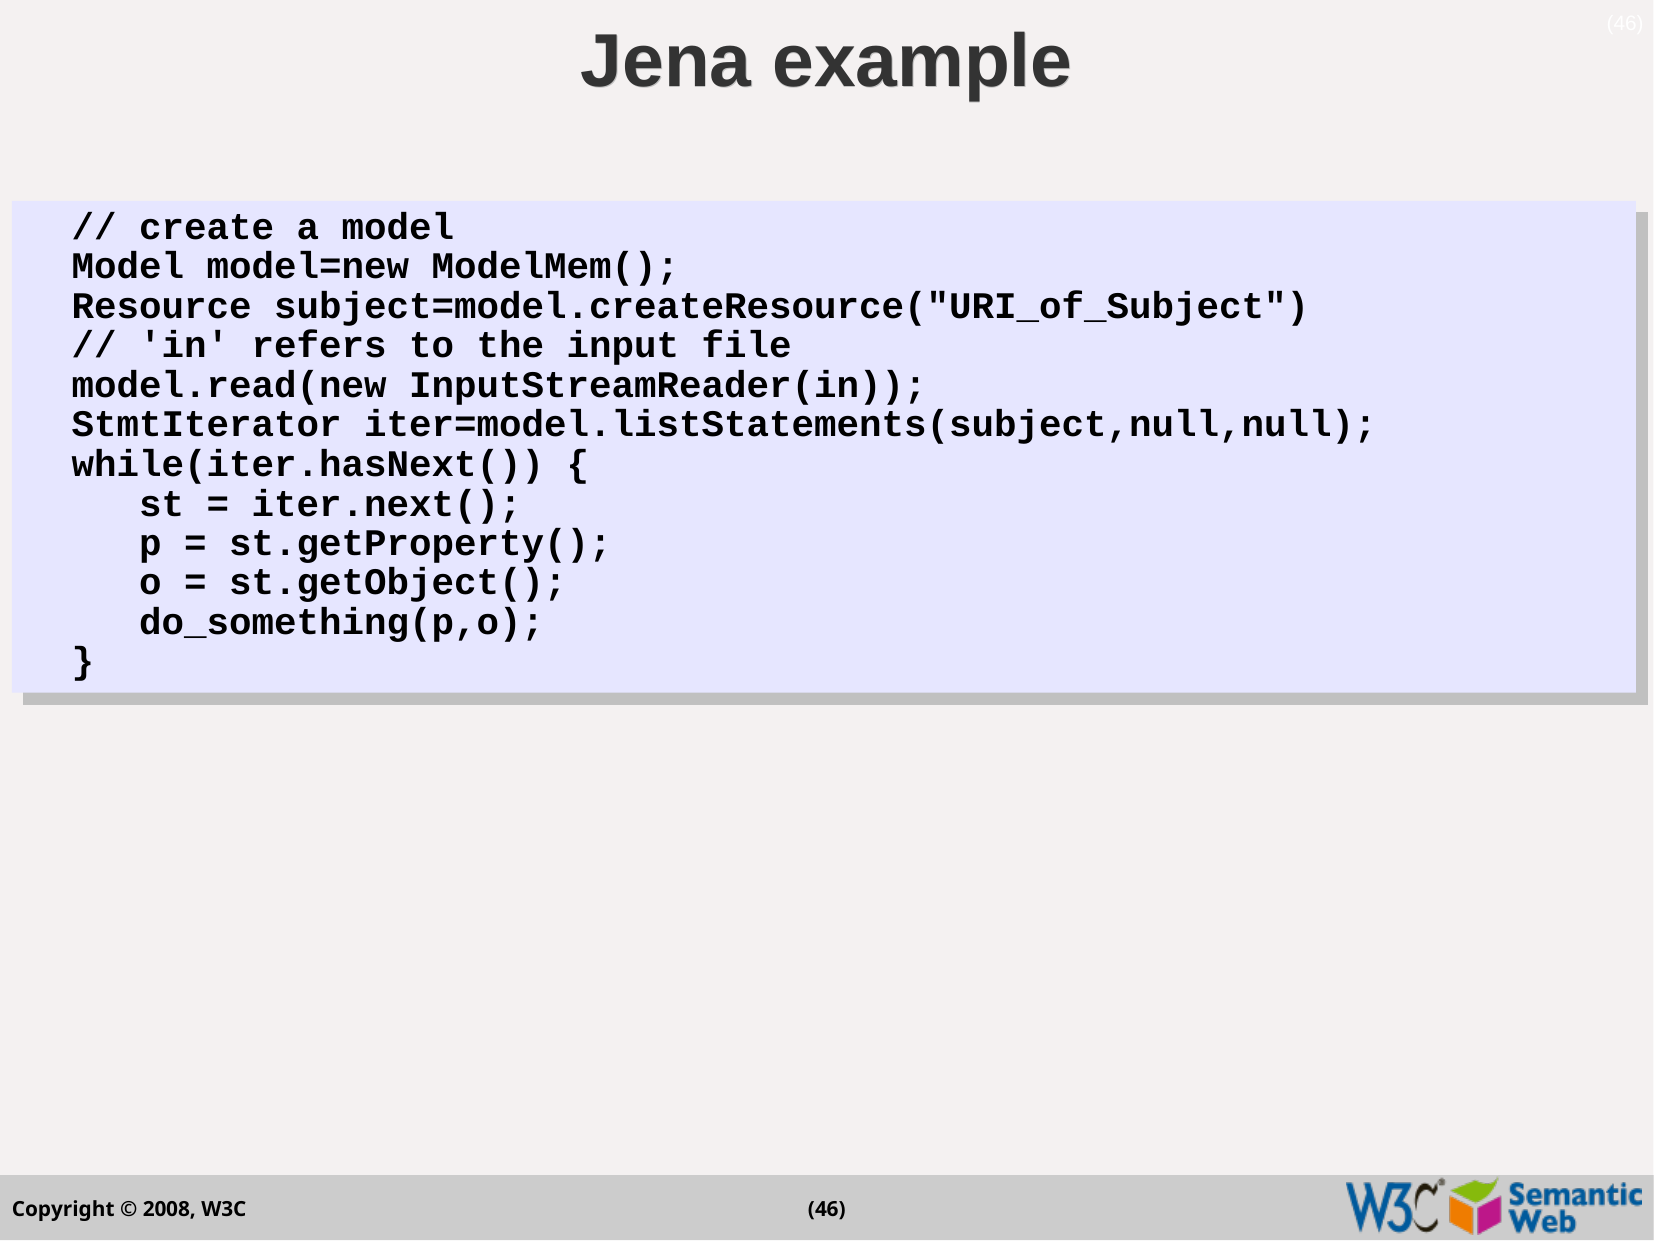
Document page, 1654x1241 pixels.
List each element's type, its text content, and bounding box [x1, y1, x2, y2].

picture [1346, 1175, 1642, 1235]
title Jena example [0, 0, 1654, 119]
text_box // create a model Model model=new ModelMem(); Resource subject=model.createResource("URI_of_Subject") // 'in' refers to the input file model.read(new InputStreamReader(in)); StmtIterator iter=model.listStatements(subject,null,null); while(iter.hasNext()) { st = iter.next(); p = st.getProperty(); o = st.getObject(); do_something(p,o); } [11, 200, 1636, 693]
